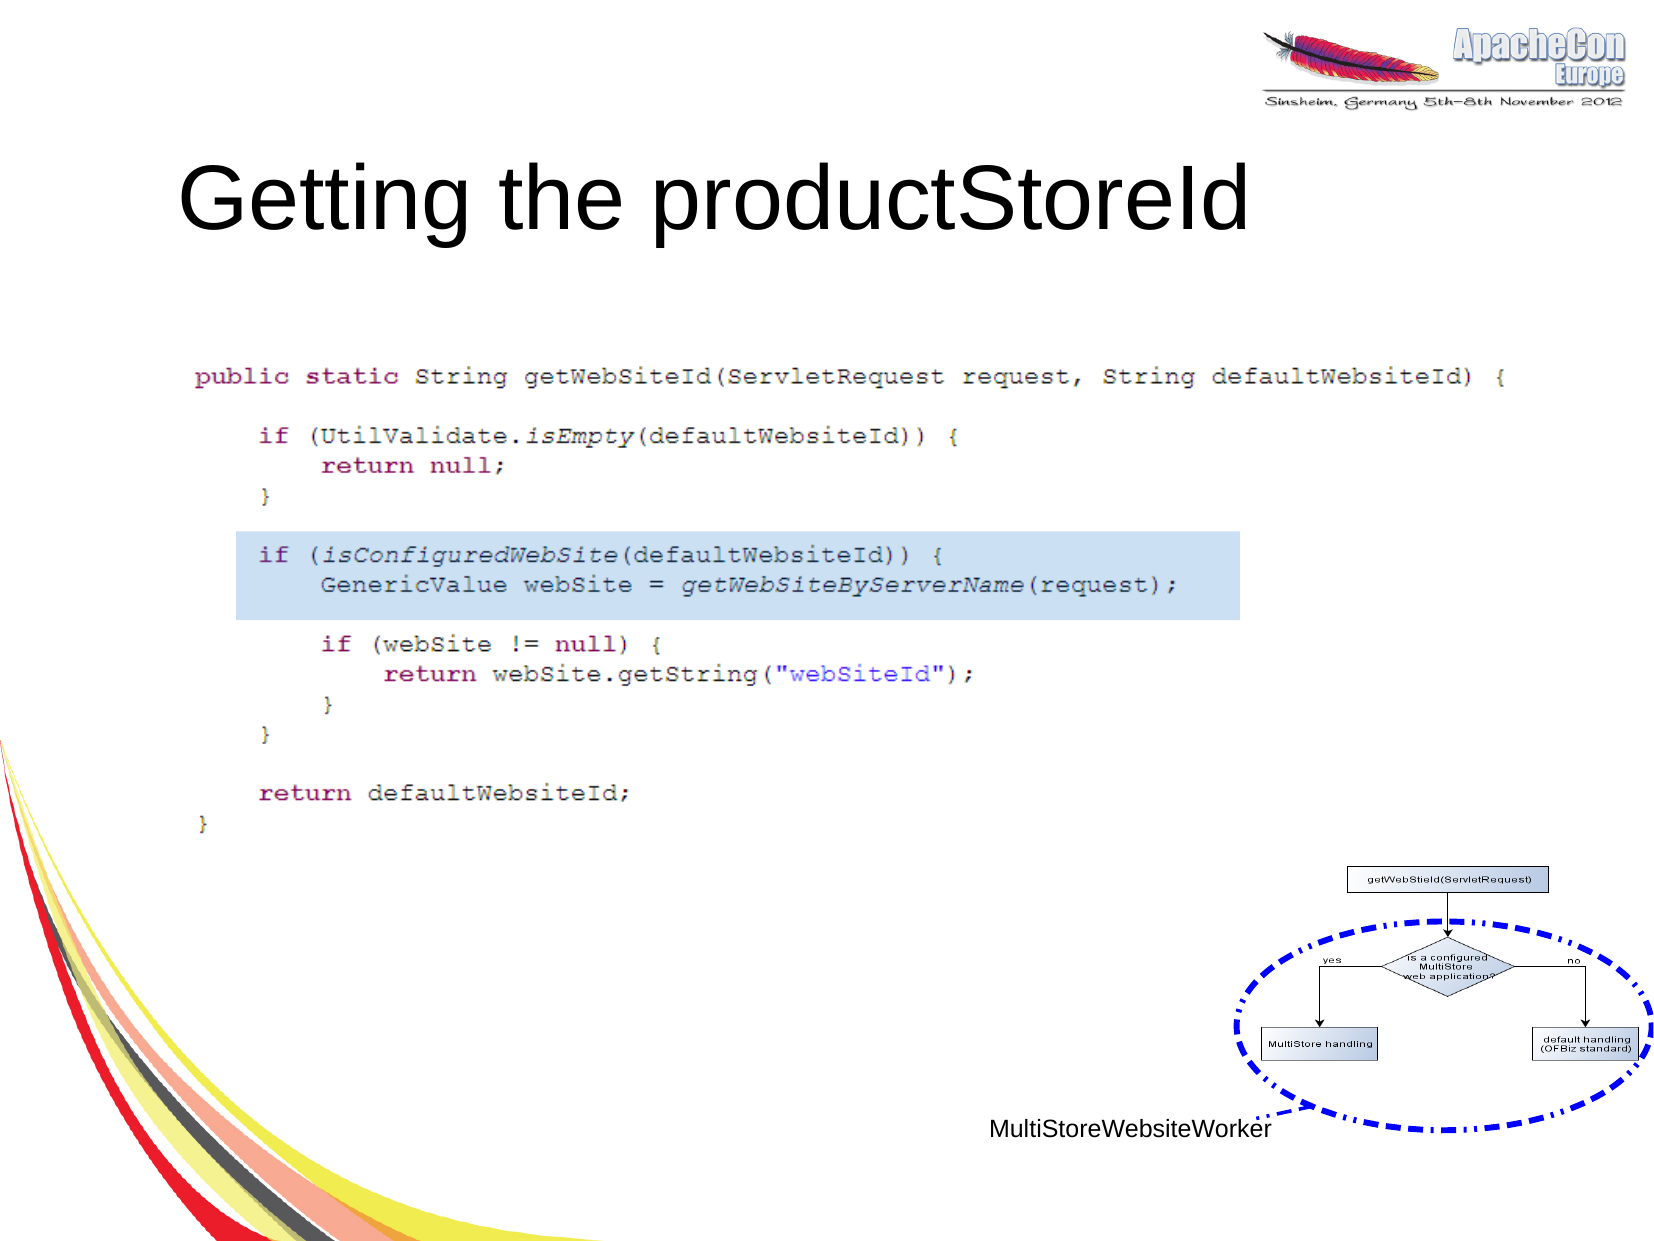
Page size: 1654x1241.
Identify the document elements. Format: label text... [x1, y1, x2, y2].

title Getting the productStoreId [177, 141, 1536, 254]
picture [0, 0, 1654, 1241]
text_box MultiStoreWebsiteWorker [974, 1106, 1314, 1192]
text_box [236, 531, 1241, 621]
